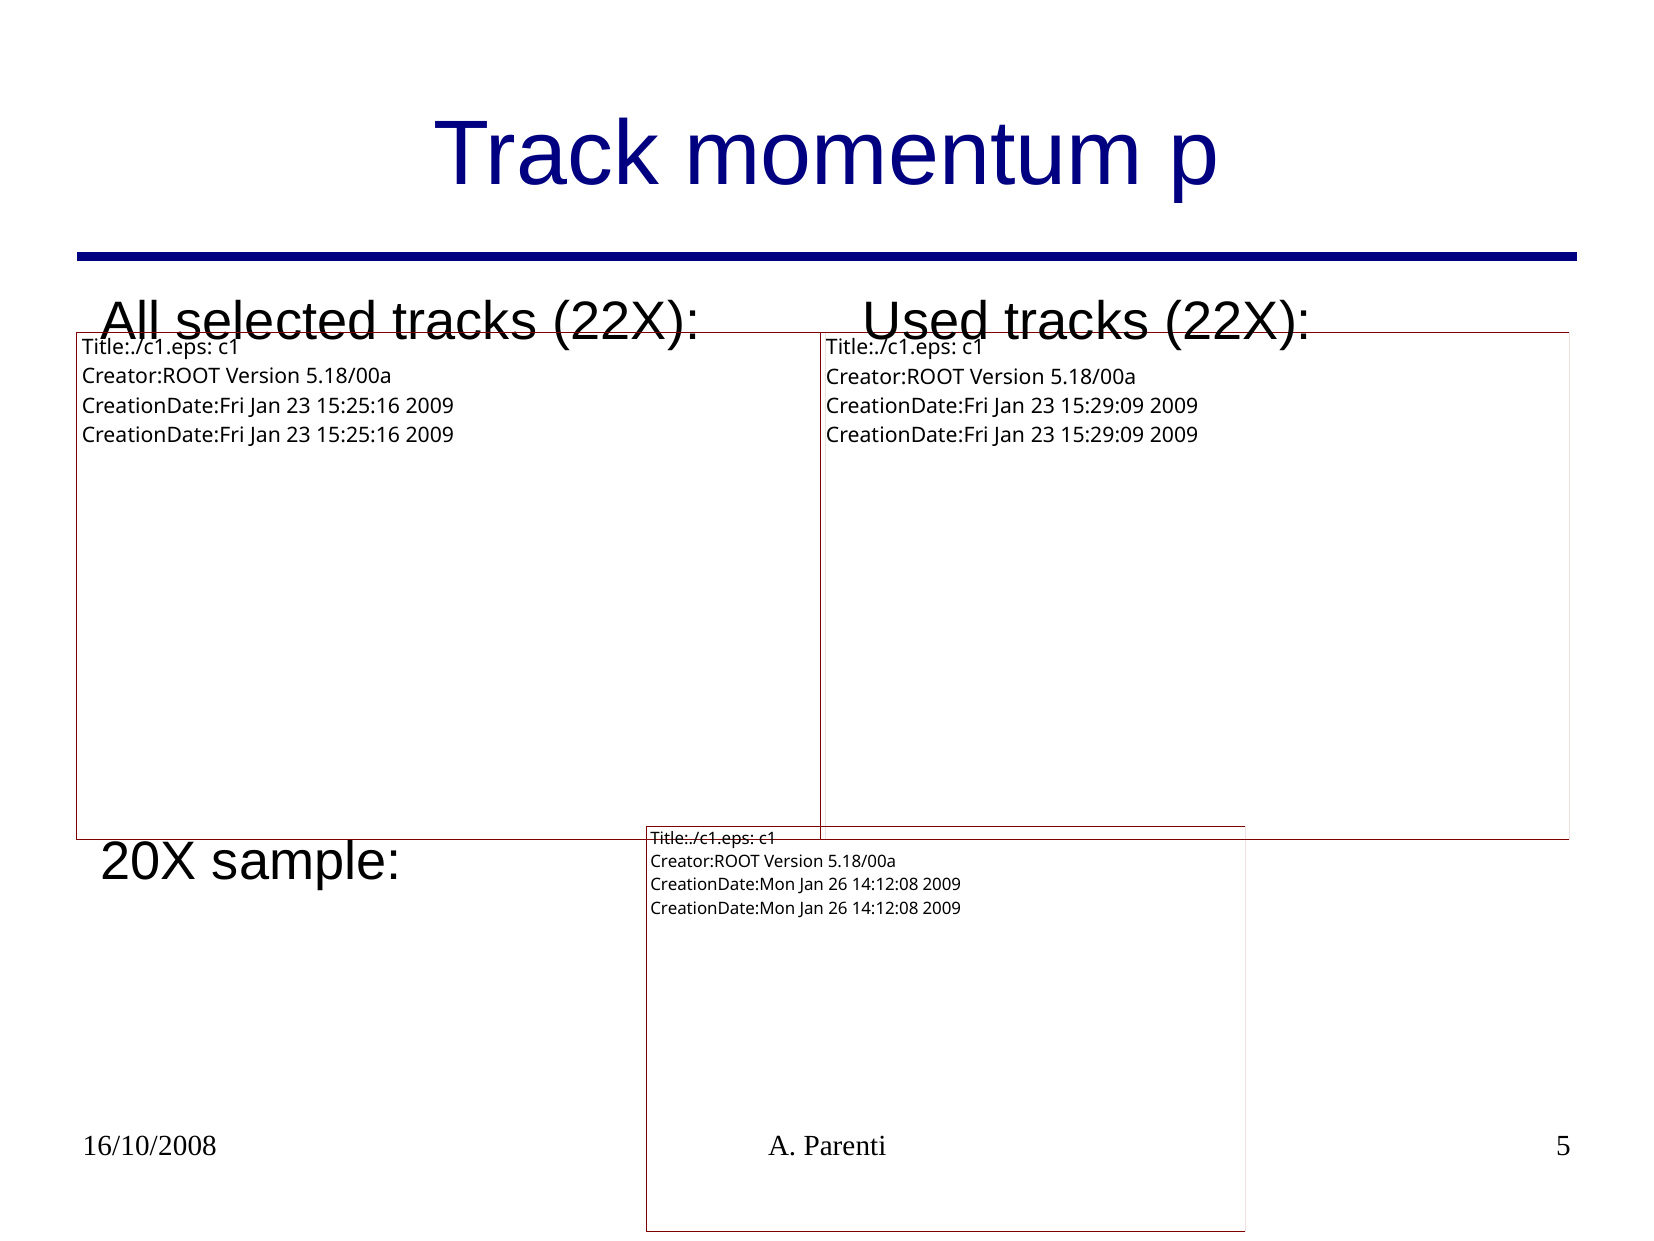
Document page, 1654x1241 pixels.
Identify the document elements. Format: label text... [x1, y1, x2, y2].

list All selected tracks (22X): 20X sample: [82, 840, 645, 1109]
title Track momentum p [82, 49, 1571, 257]
picture [75, 330, 1246, 1232]
list Used tracks (22X): [845, 290, 1572, 1094]
list All selected tracks (22X): 20X sample: [82, 290, 809, 330]
